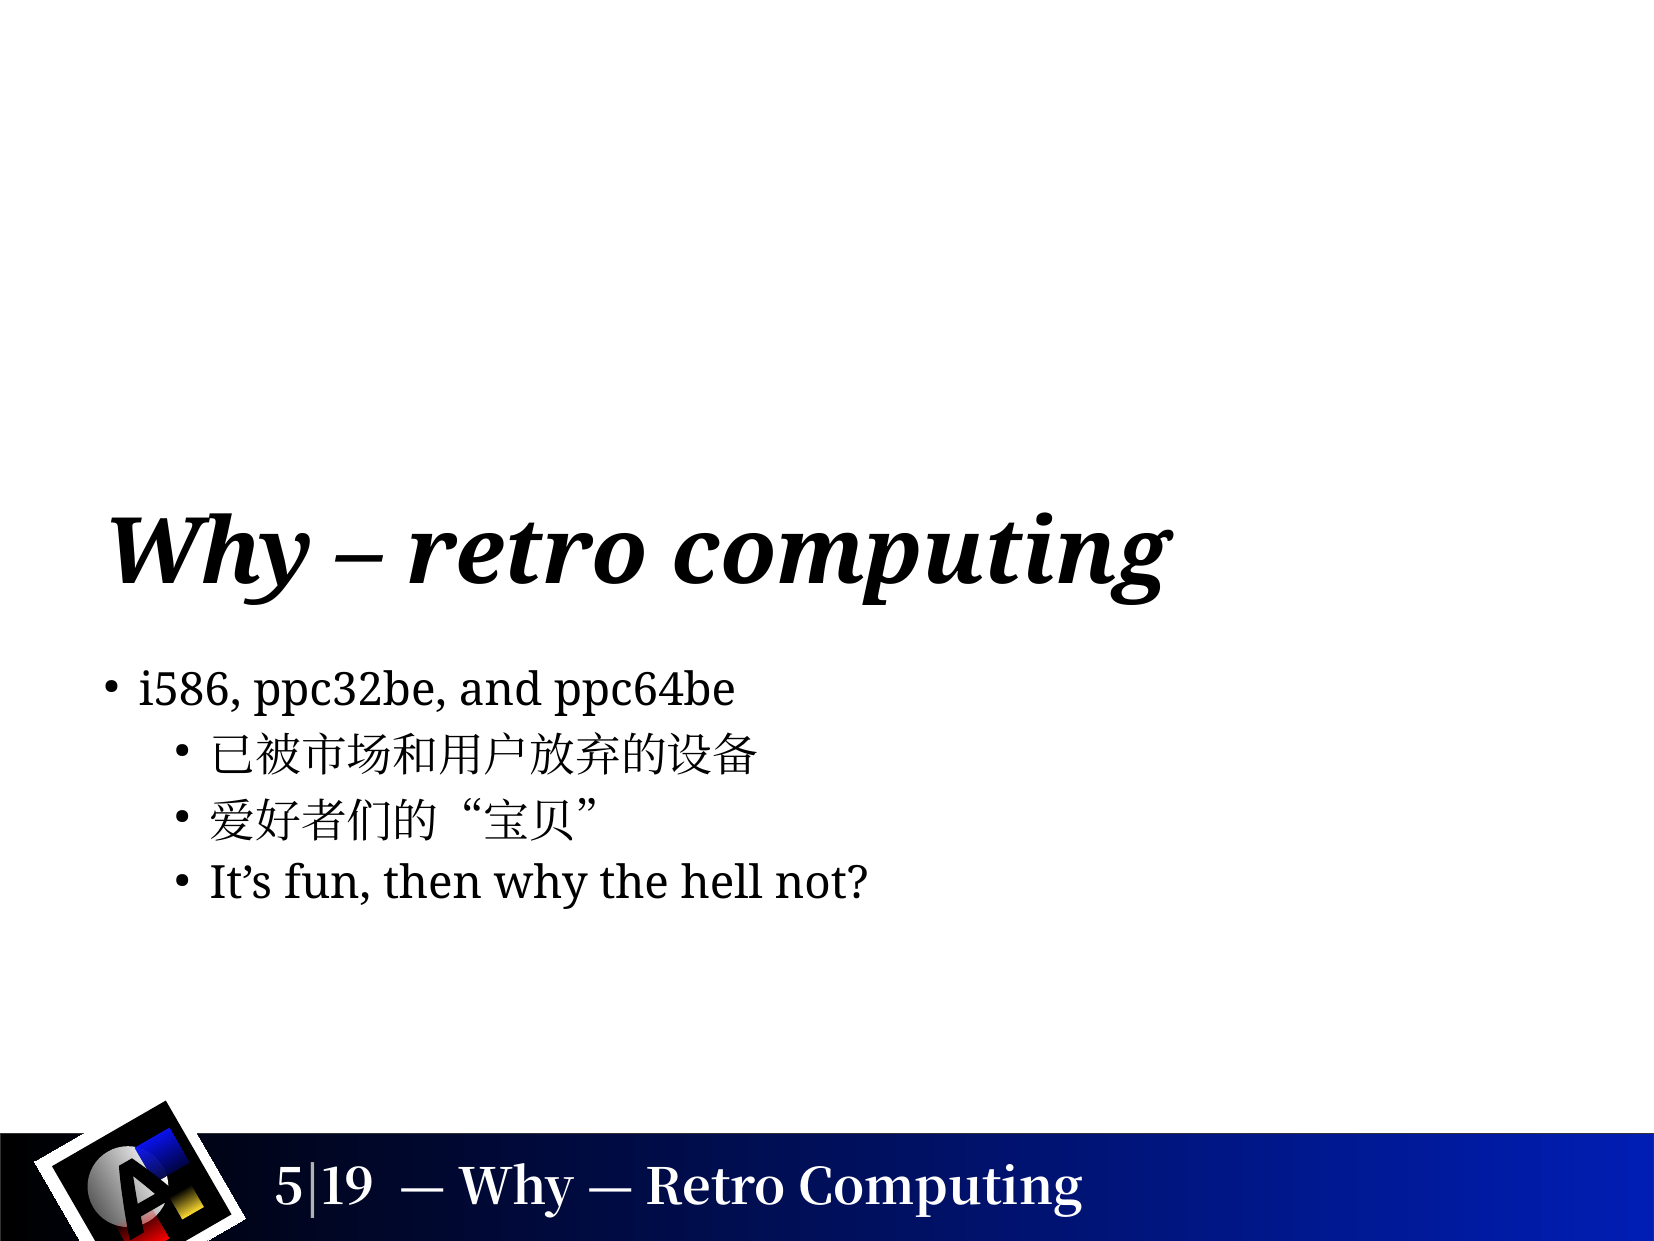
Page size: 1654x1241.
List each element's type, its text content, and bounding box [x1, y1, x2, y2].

picture [51, 1100, 232, 1241]
text_box <编号>|19 — <slide-name> [259, 1139, 1571, 1241]
text_box [0, 1084, 1654, 1241]
text_box Why – retro computing i586, ppc32be, and ppc64be 已被市场和用户放弃的设备 爱好者们的“宝贝” It’s fun, then why the hell not? [88, 478, 1187, 922]
